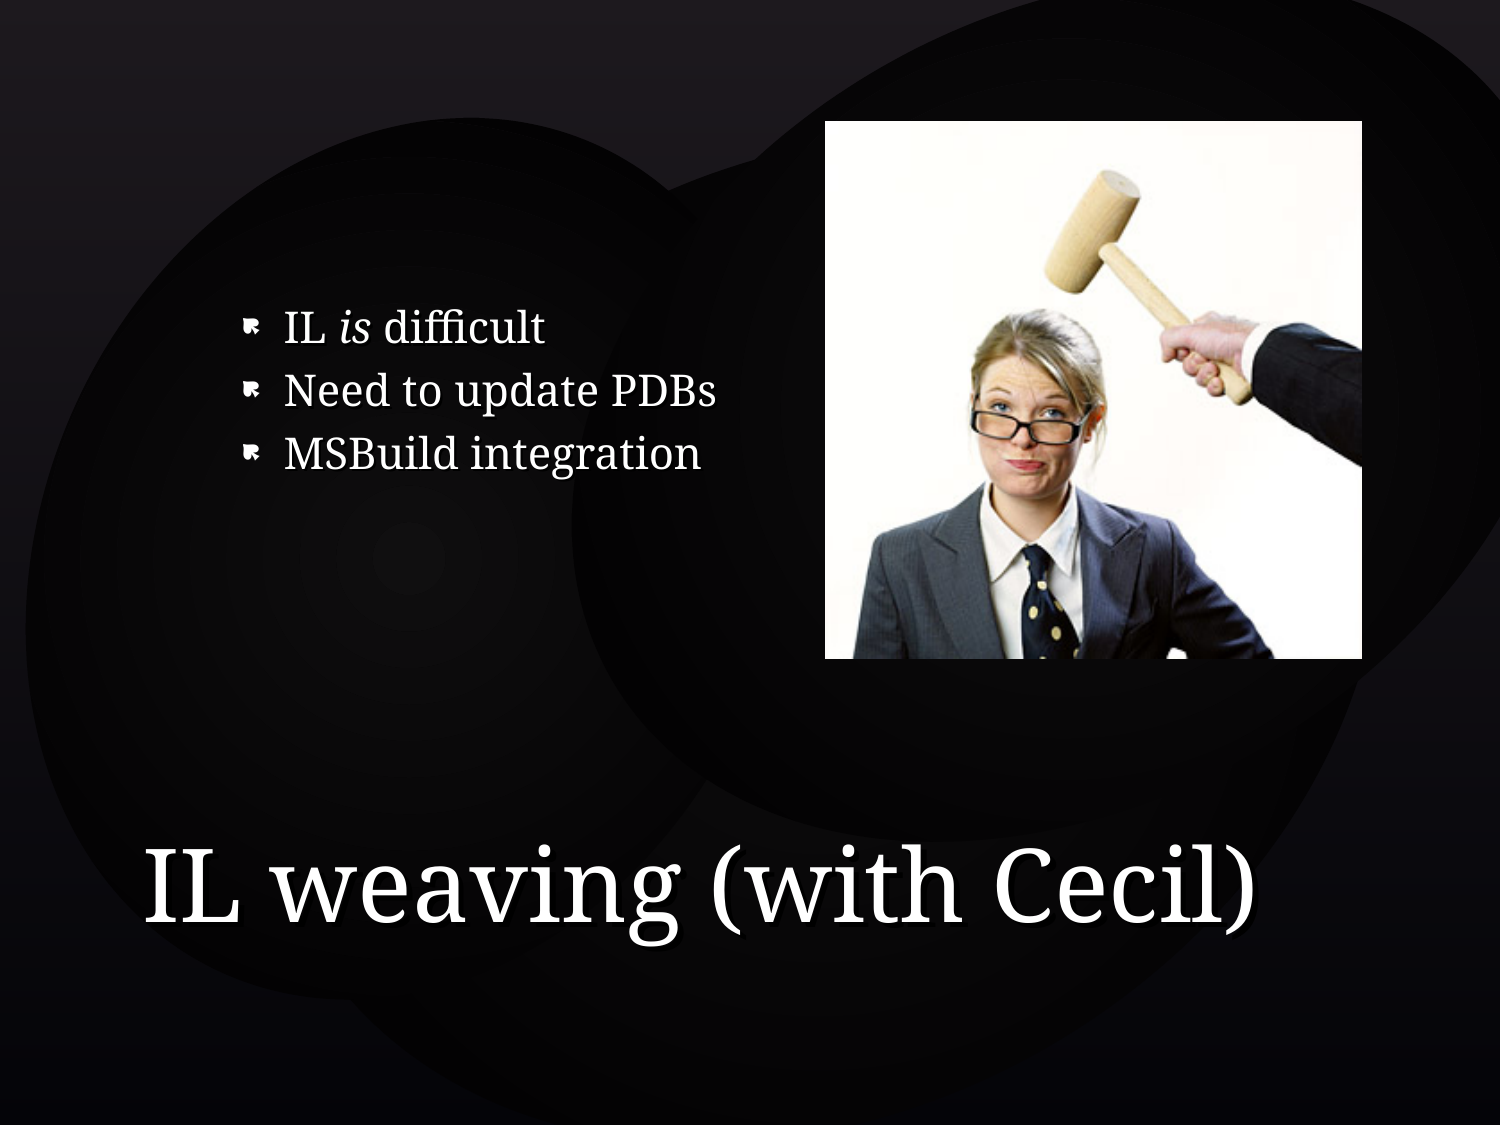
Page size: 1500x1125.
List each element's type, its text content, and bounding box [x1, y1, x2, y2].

list IL is difficult Need to update PDBs MSBuild integration [220, 108, 758, 671]
title IL weaving (with Cecil) [127, 800, 1366, 951]
picture [825, 121, 1362, 659]
